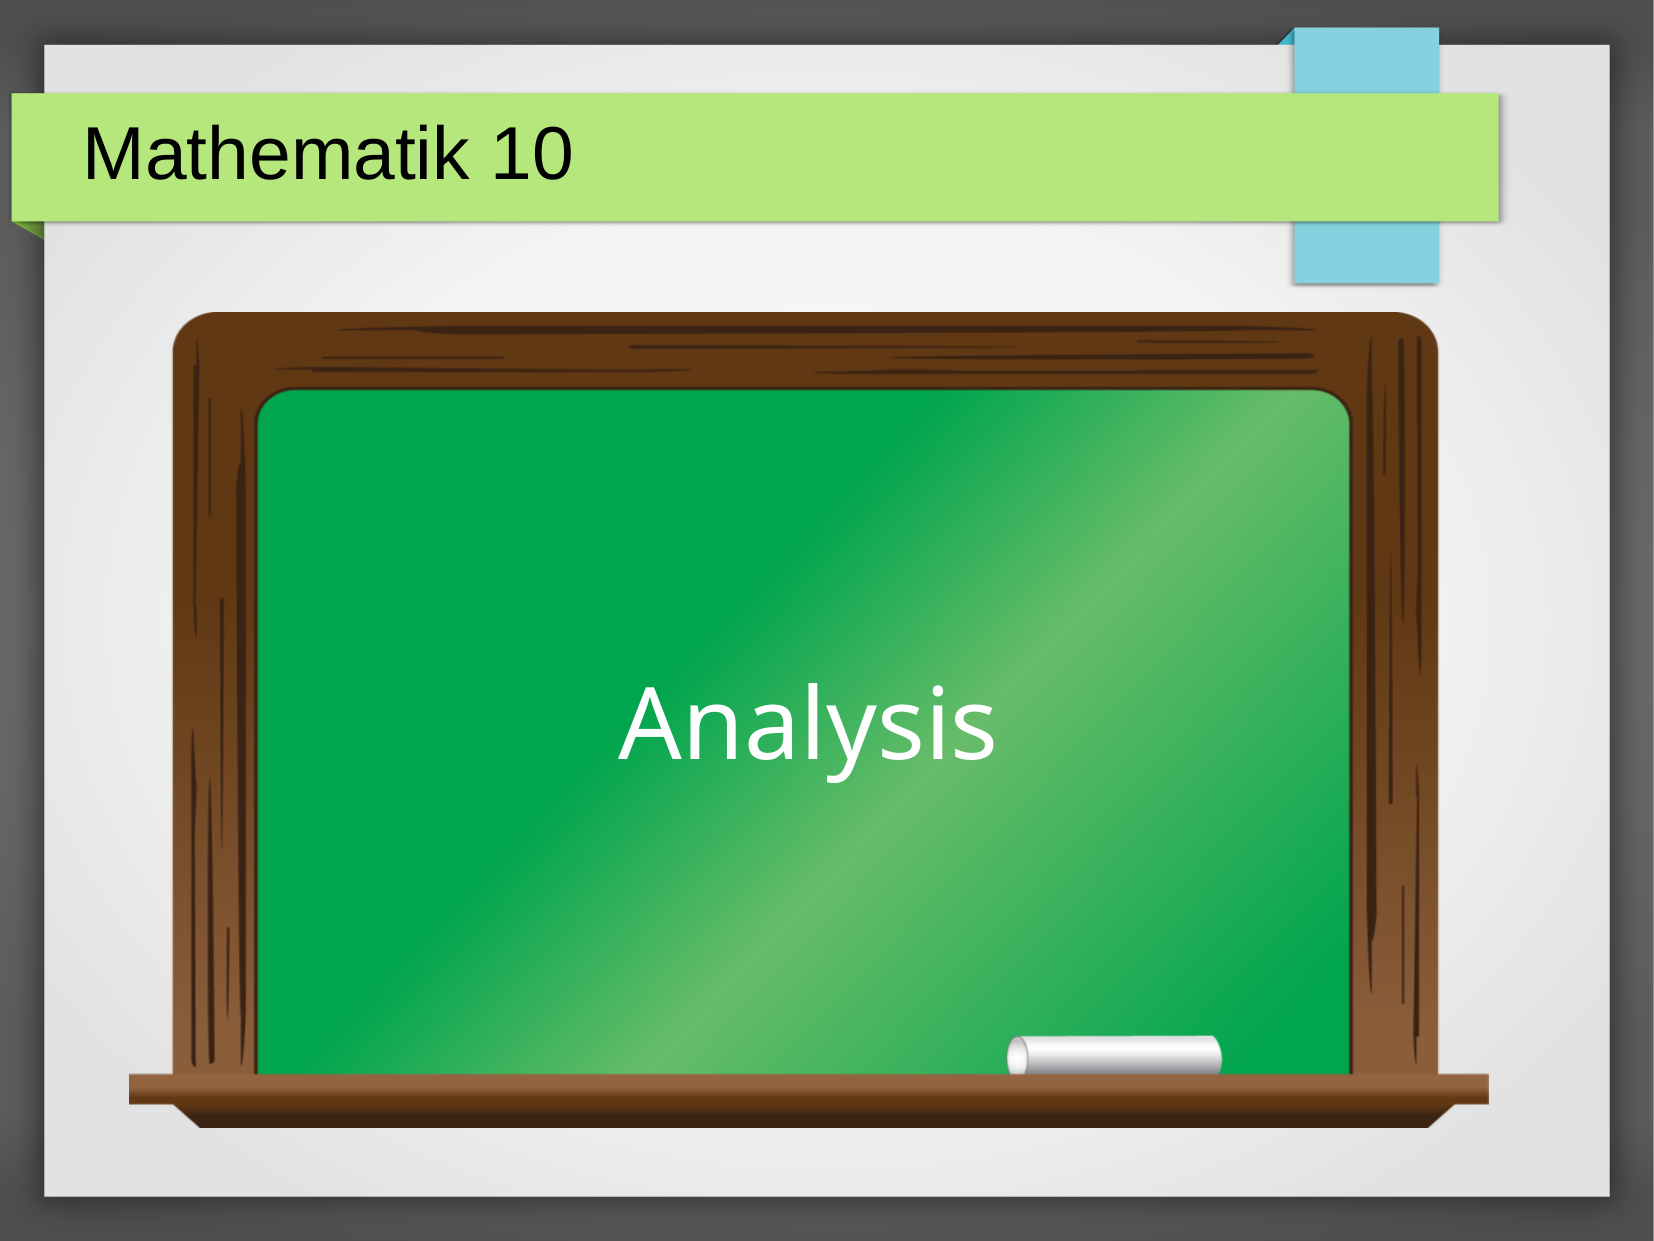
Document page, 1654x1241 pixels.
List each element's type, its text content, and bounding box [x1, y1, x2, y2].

picture [0, 0, 1654, 1241]
title Mathematik 10 [82, 94, 1264, 213]
subtitle [82, 295, 1571, 1015]
